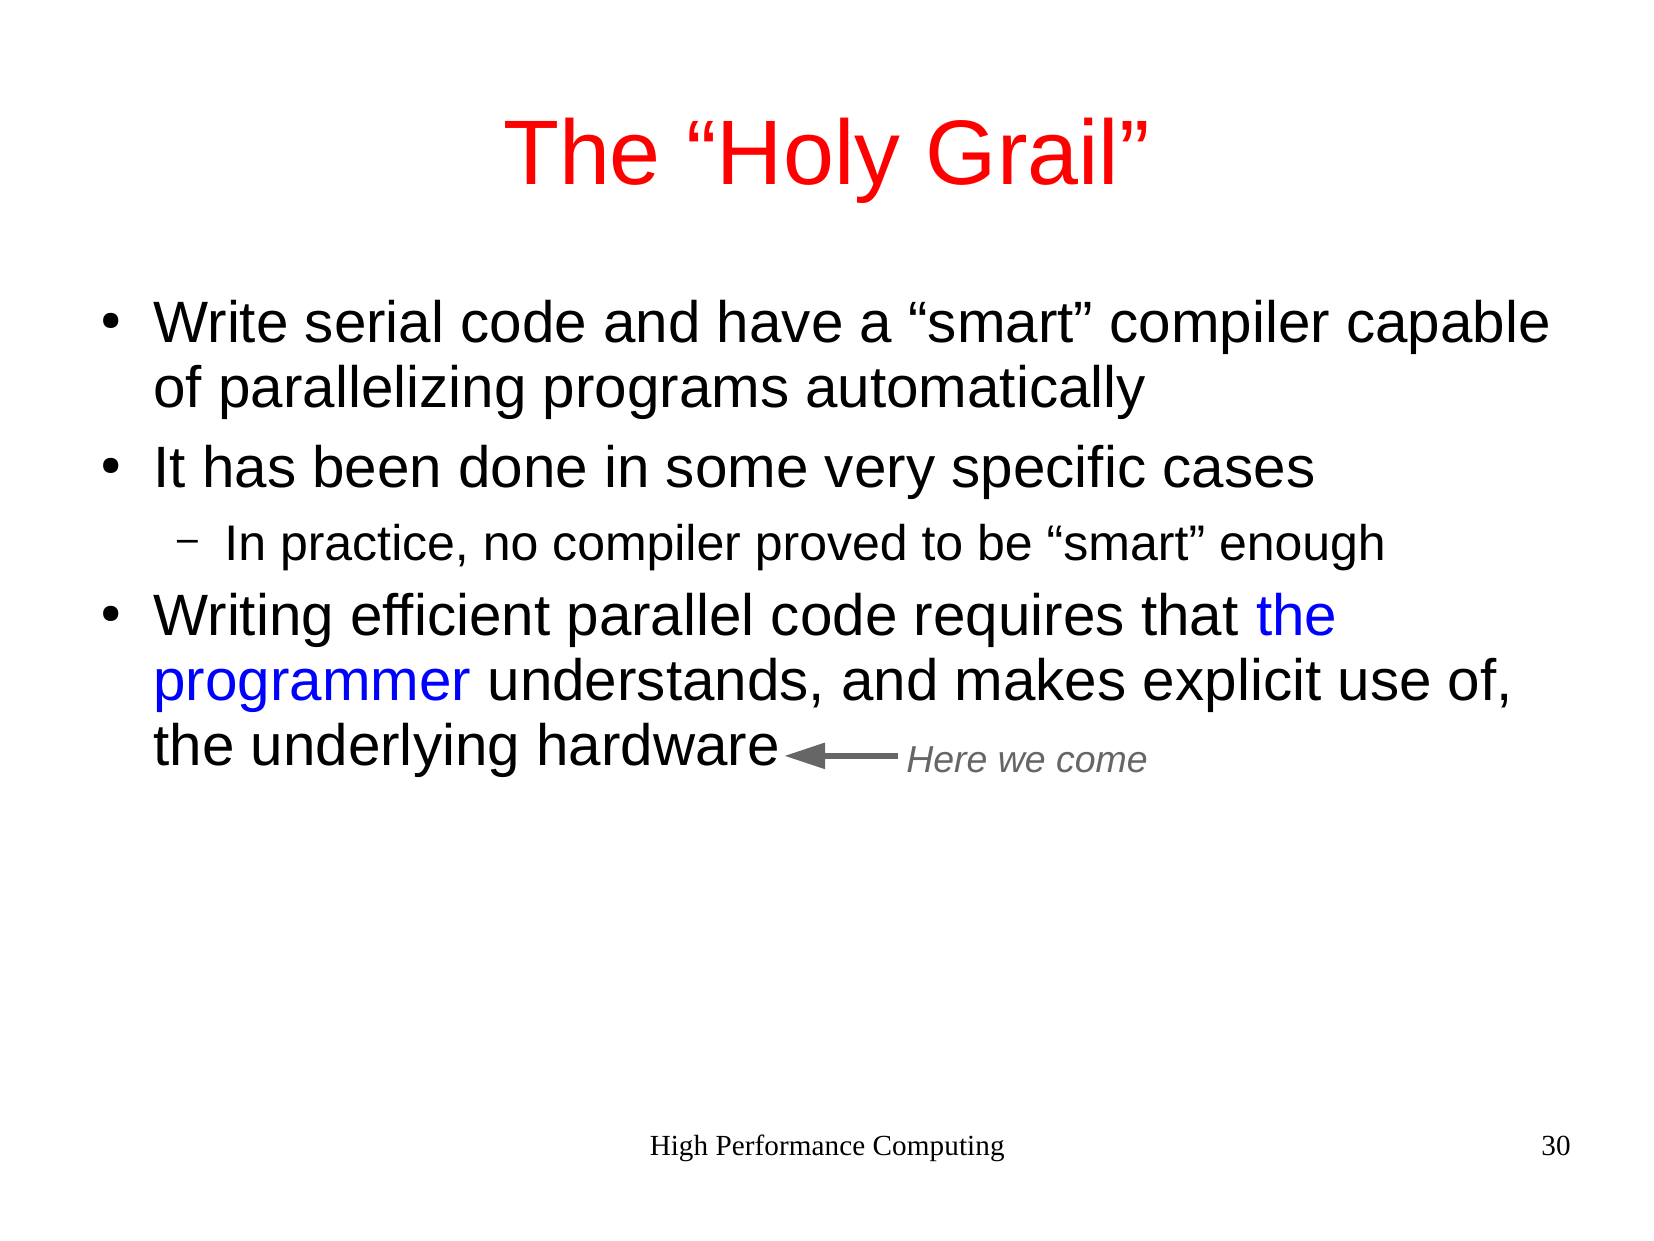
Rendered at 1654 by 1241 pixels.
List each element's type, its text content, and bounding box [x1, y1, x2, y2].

list Write serial code and have a “smart” compiler capable of parallelizing programs automatically It has been done in some very specific cases In practice, no compiler proved to be “smart” enough Writing efficient parallel code requires that the programmer understands, and makes explicit use of, the underlying hardware [82, 290, 1571, 1109]
title The “Holy Grail” [82, 49, 1571, 257]
text_box Here we come [891, 730, 1163, 788]
